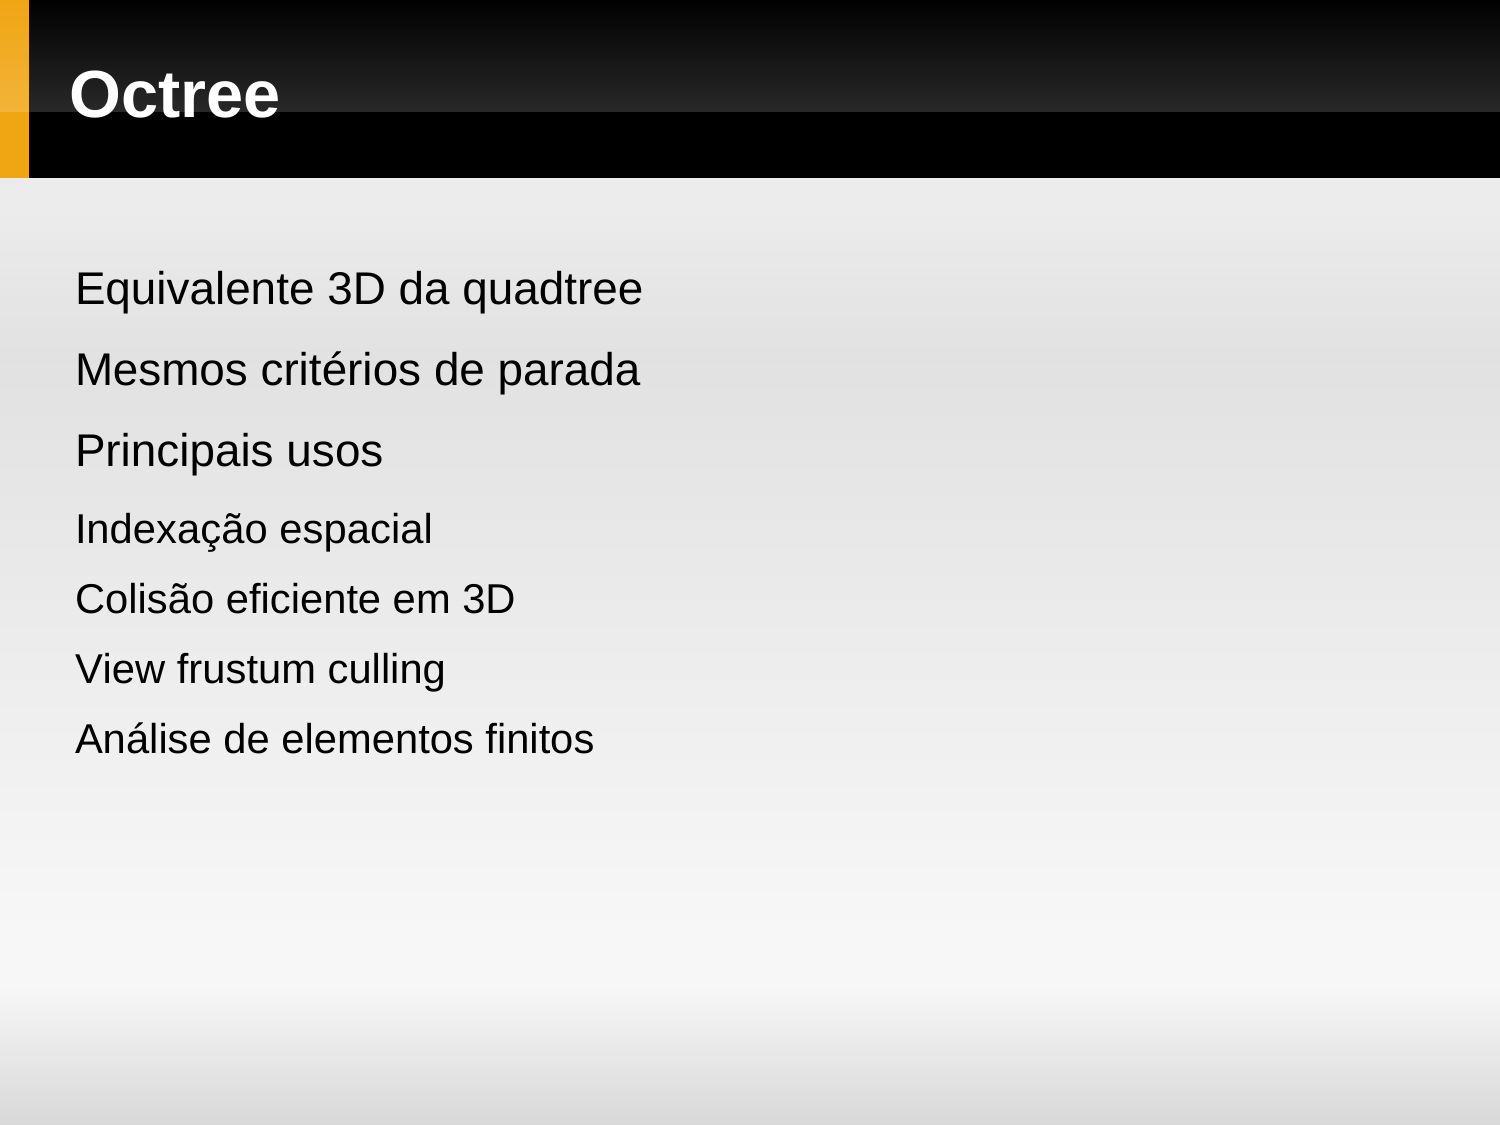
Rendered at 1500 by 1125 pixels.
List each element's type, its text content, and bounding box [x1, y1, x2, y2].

list Equivalente 3D da quadtree Mesmos critérios de parada Principais usos Indexação espacial Colisão eficiente em 3D View frustum culling Análise de elementos finitos [75, 263, 1425, 1006]
picture [0, 0, 1500, 1125]
title Octree [69, 0, 1420, 188]
